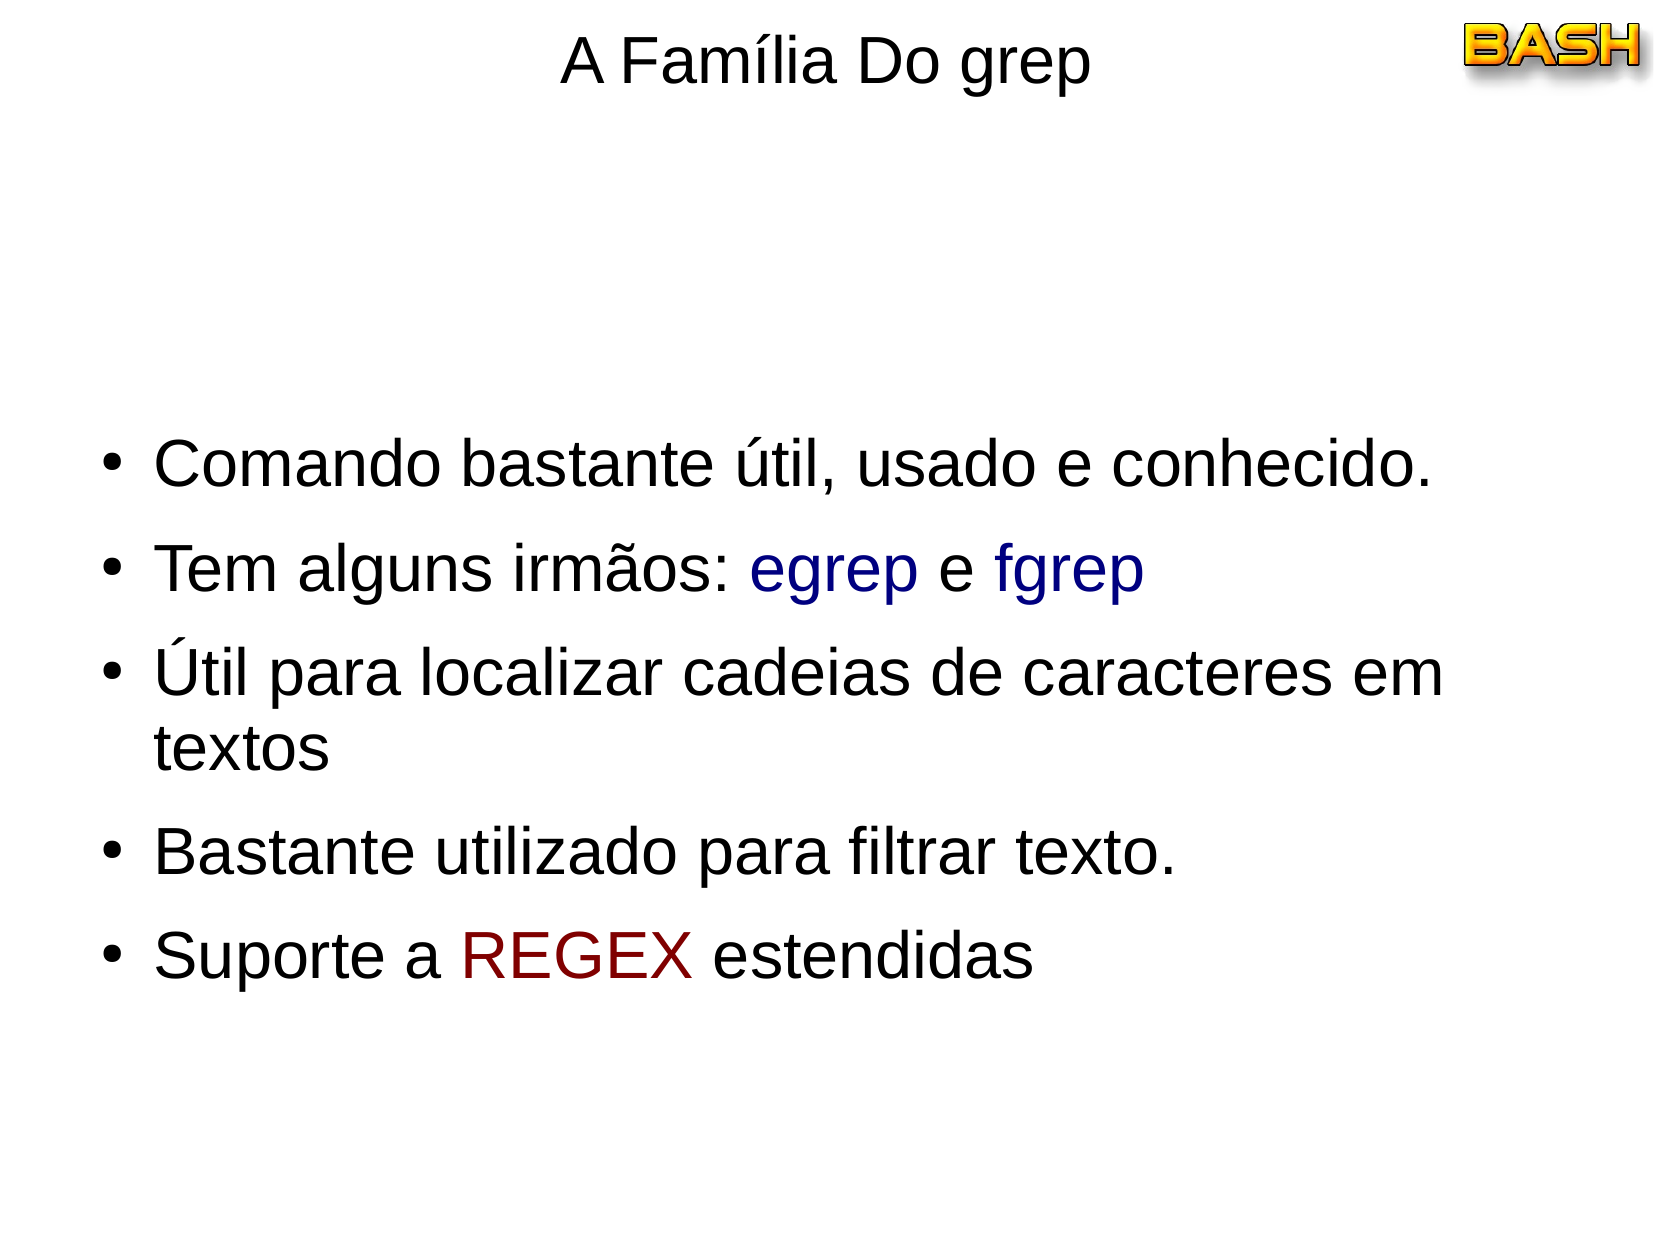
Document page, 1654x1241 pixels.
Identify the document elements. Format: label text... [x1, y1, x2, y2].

title A Família Do grep [82, 22, 1571, 98]
list Comando bastante útil, usado e conhecido. Tem alguns irmãos: egrep e fgrep Útil para localizar cadeias de caracteres em textos Bastante utilizado para filtrar texto. Suporte a REGEX estendidas [82, 426, 1571, 994]
picture [1450, 0, 1654, 96]
